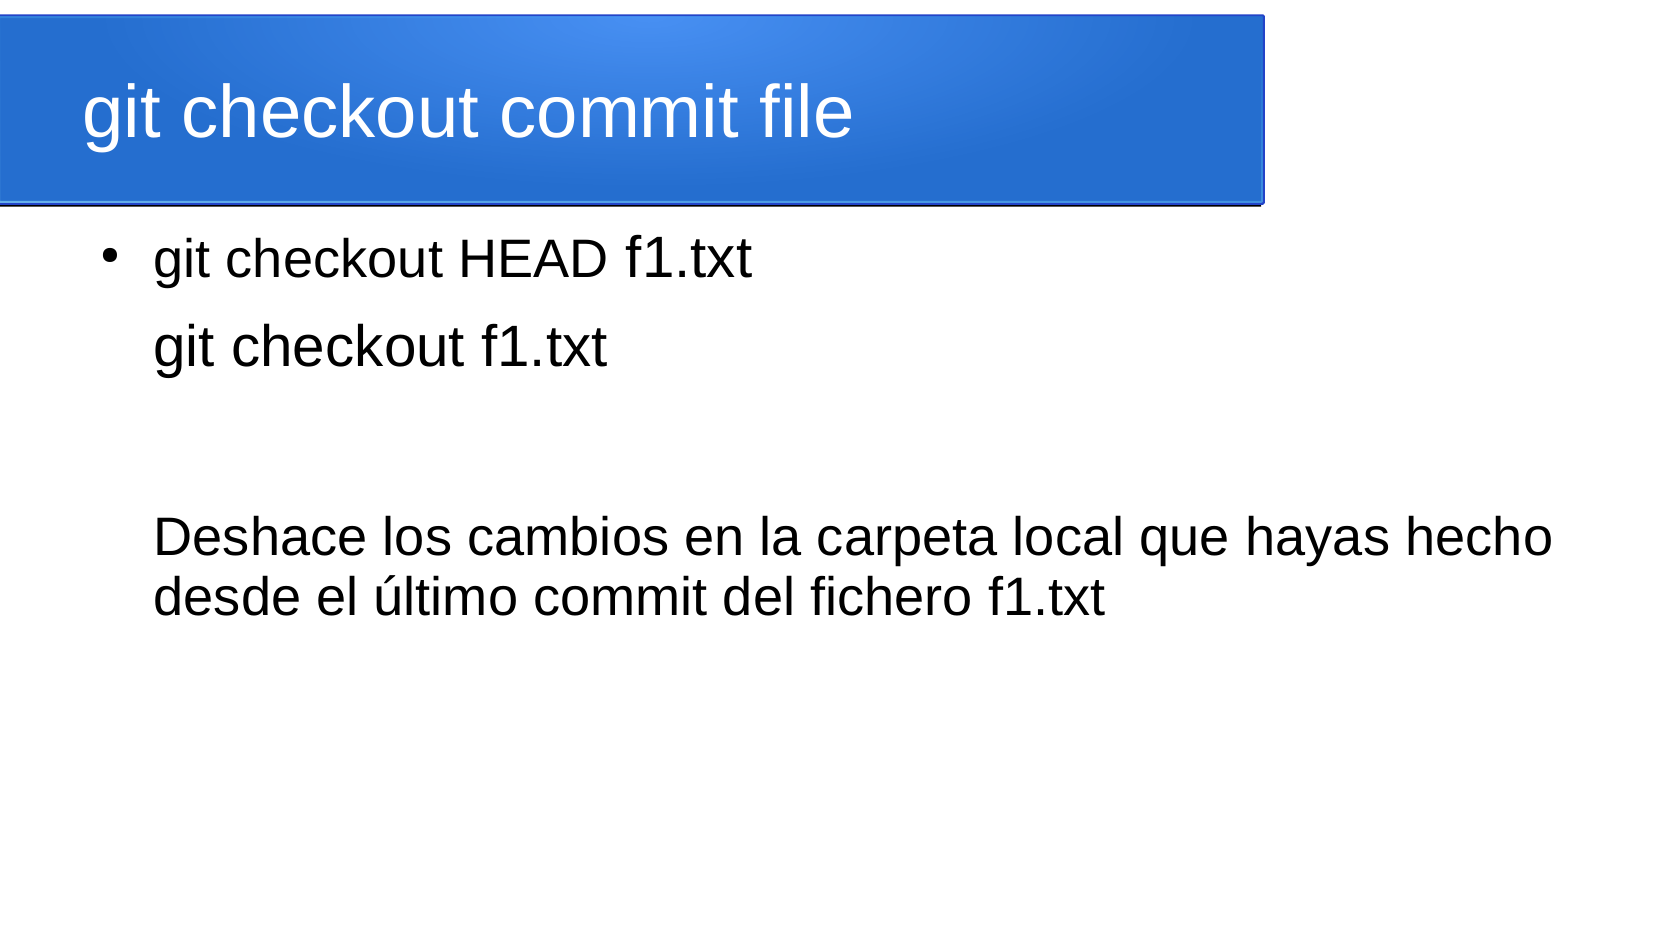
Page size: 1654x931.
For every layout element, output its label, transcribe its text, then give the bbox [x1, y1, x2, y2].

list git checkout HEAD f1.txt git checkout f1.txt [82, 224, 1571, 482]
list Deshace los cambios en la carpeta local que hayas hecho desde el último commit del fichero f1.txt [82, 506, 1571, 764]
title git checkout commit file [82, 35, 1235, 189]
